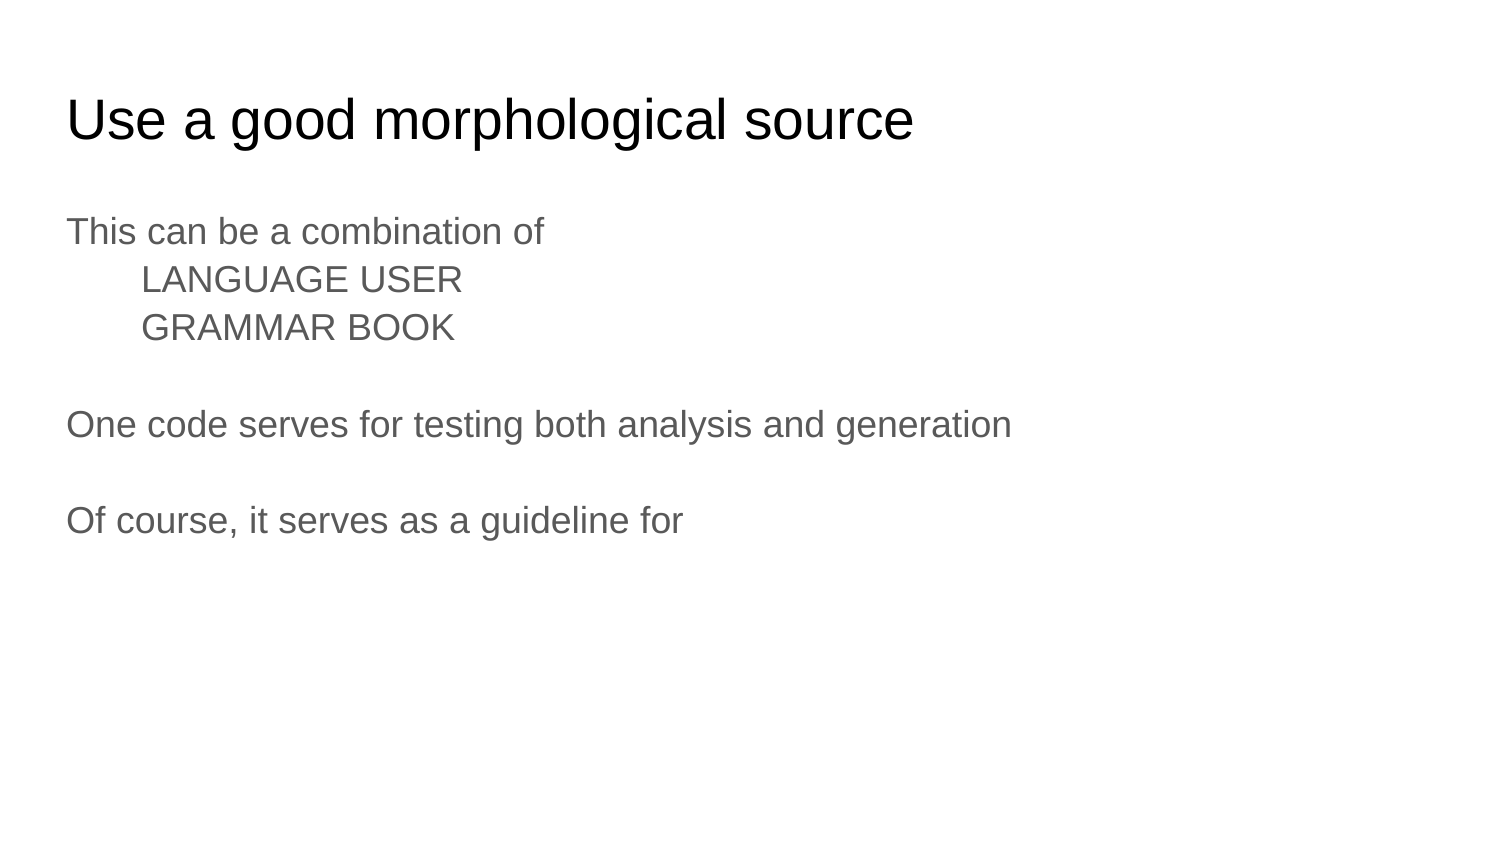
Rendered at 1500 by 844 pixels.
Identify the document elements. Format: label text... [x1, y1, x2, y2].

list This can be a combination of LANGUAGE USER GRAMMAR BOOK One code serves for testing both analysis and generation Of course, it serves as a guideline for [51, 189, 1449, 750]
title Use a good morphological source [51, 72, 1449, 167]
